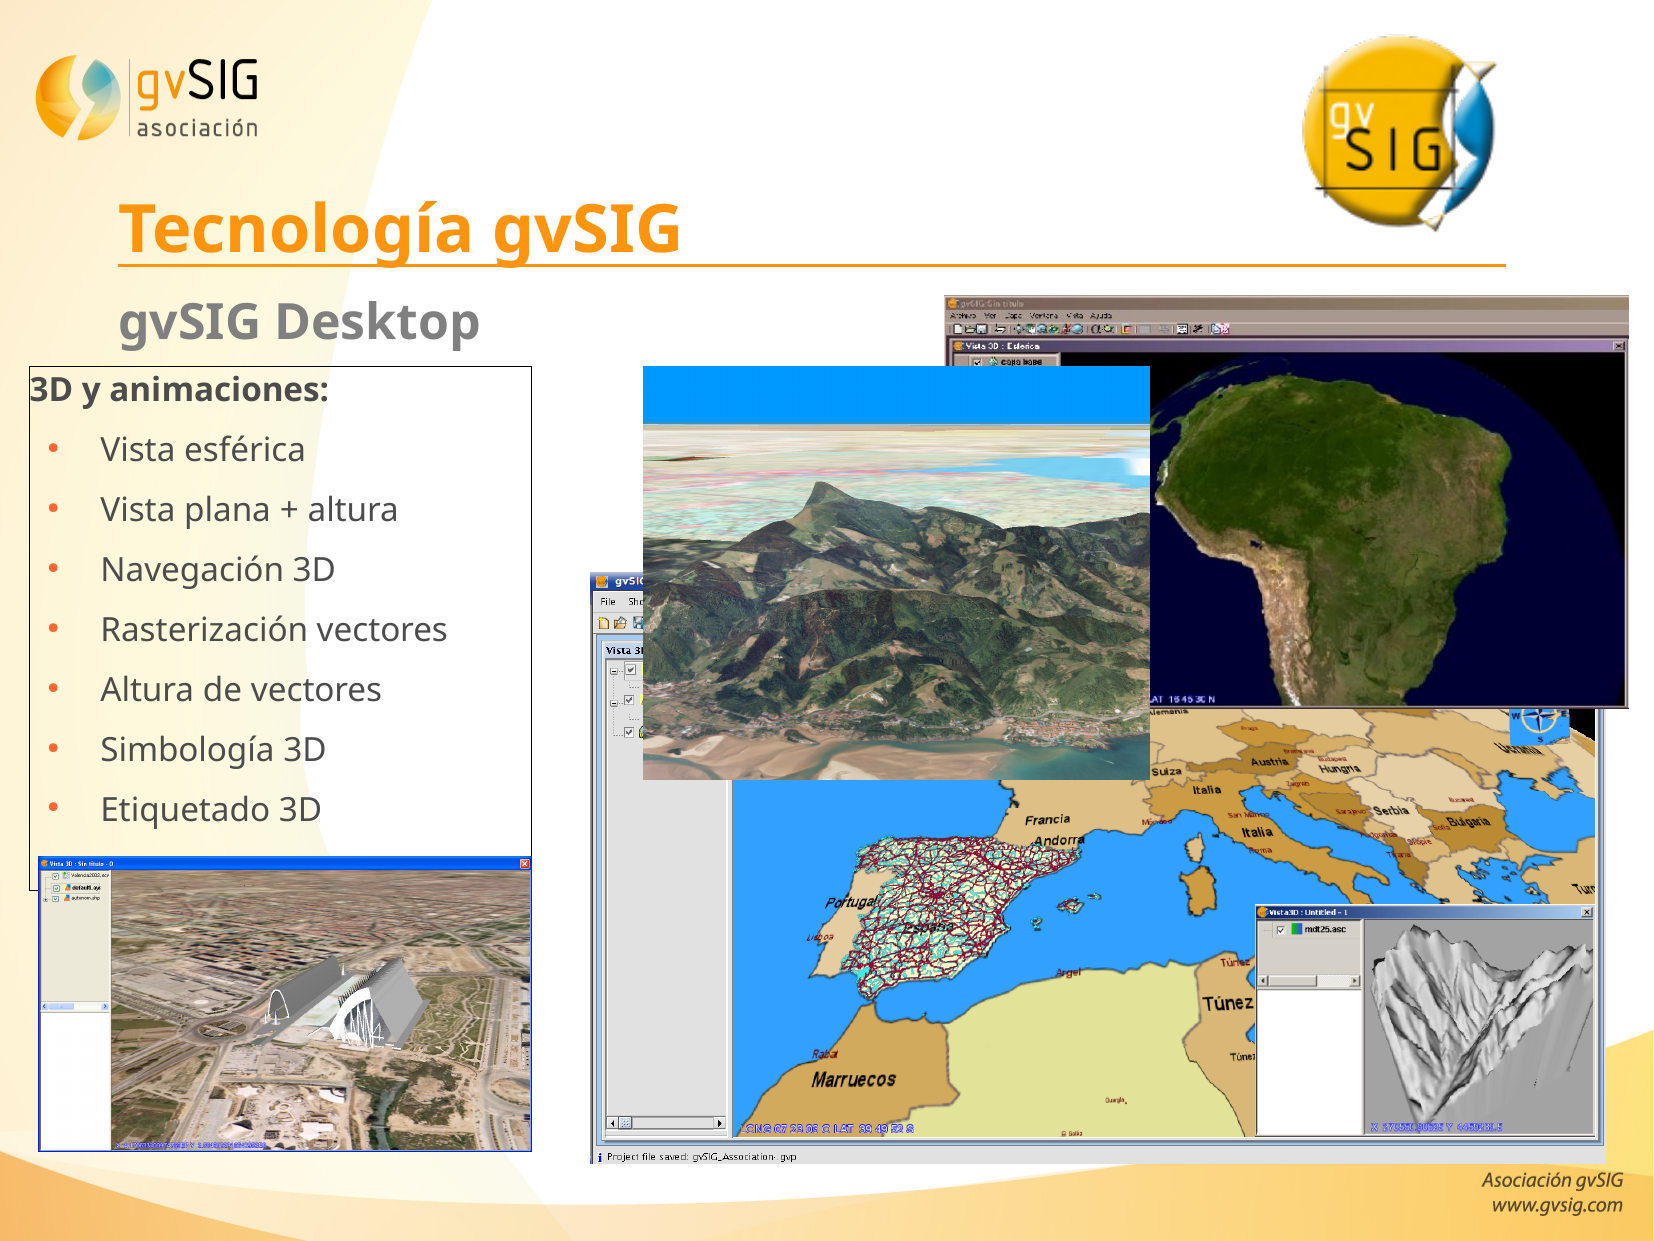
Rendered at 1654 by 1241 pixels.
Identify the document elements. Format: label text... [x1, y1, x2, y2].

title Tecnología gvSIG [118, 177, 1607, 276]
list 3D y animaciones: Vista esférica Vista plana + altura Navegación 3D Rasterización vectores Altura de vectores Simbología 3D Etiquetado 3D ... [29, 366, 532, 831]
title gvSIG Desktop [118, 276, 857, 365]
picture [0, 0, 1654, 1241]
